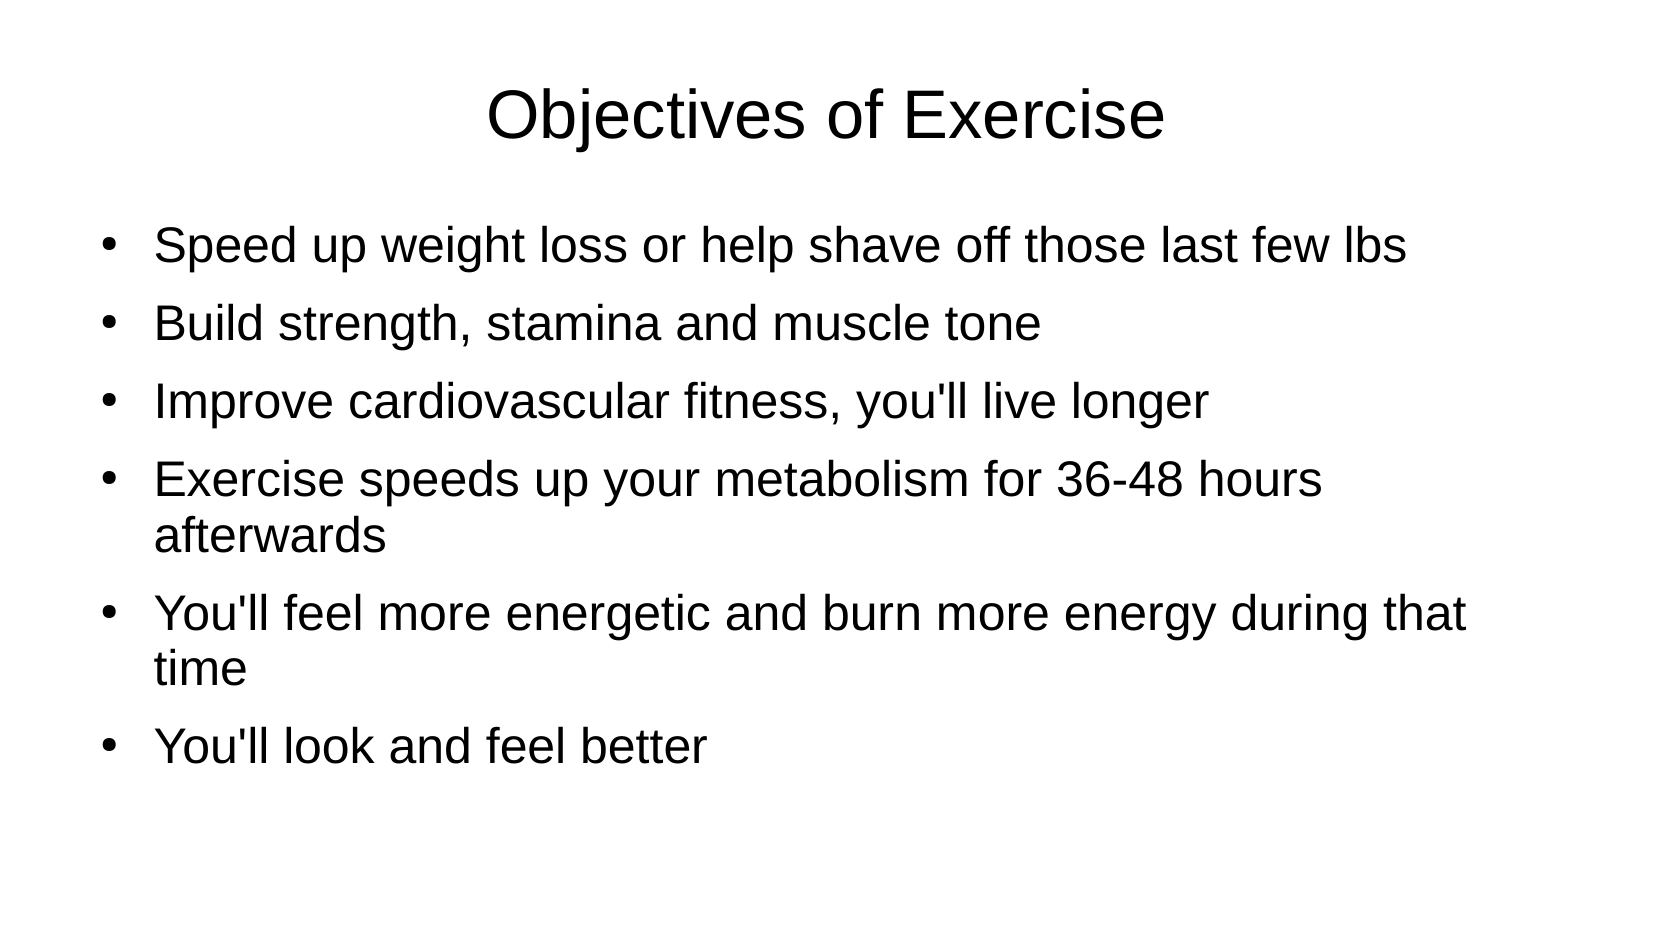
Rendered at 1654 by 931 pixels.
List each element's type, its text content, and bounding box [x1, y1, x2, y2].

title Objectives of Exercise [82, 37, 1571, 193]
list Speed up weight loss or help shave off those last few lbs Build strength, stamina and muscle tone Improve cardiovascular fitness, you'll live longer Exercise speeds up your metabolism for 36-48 hours afterwards You'll feel more energetic and burn more energy during that time You'll look and feel better [82, 217, 1571, 875]
